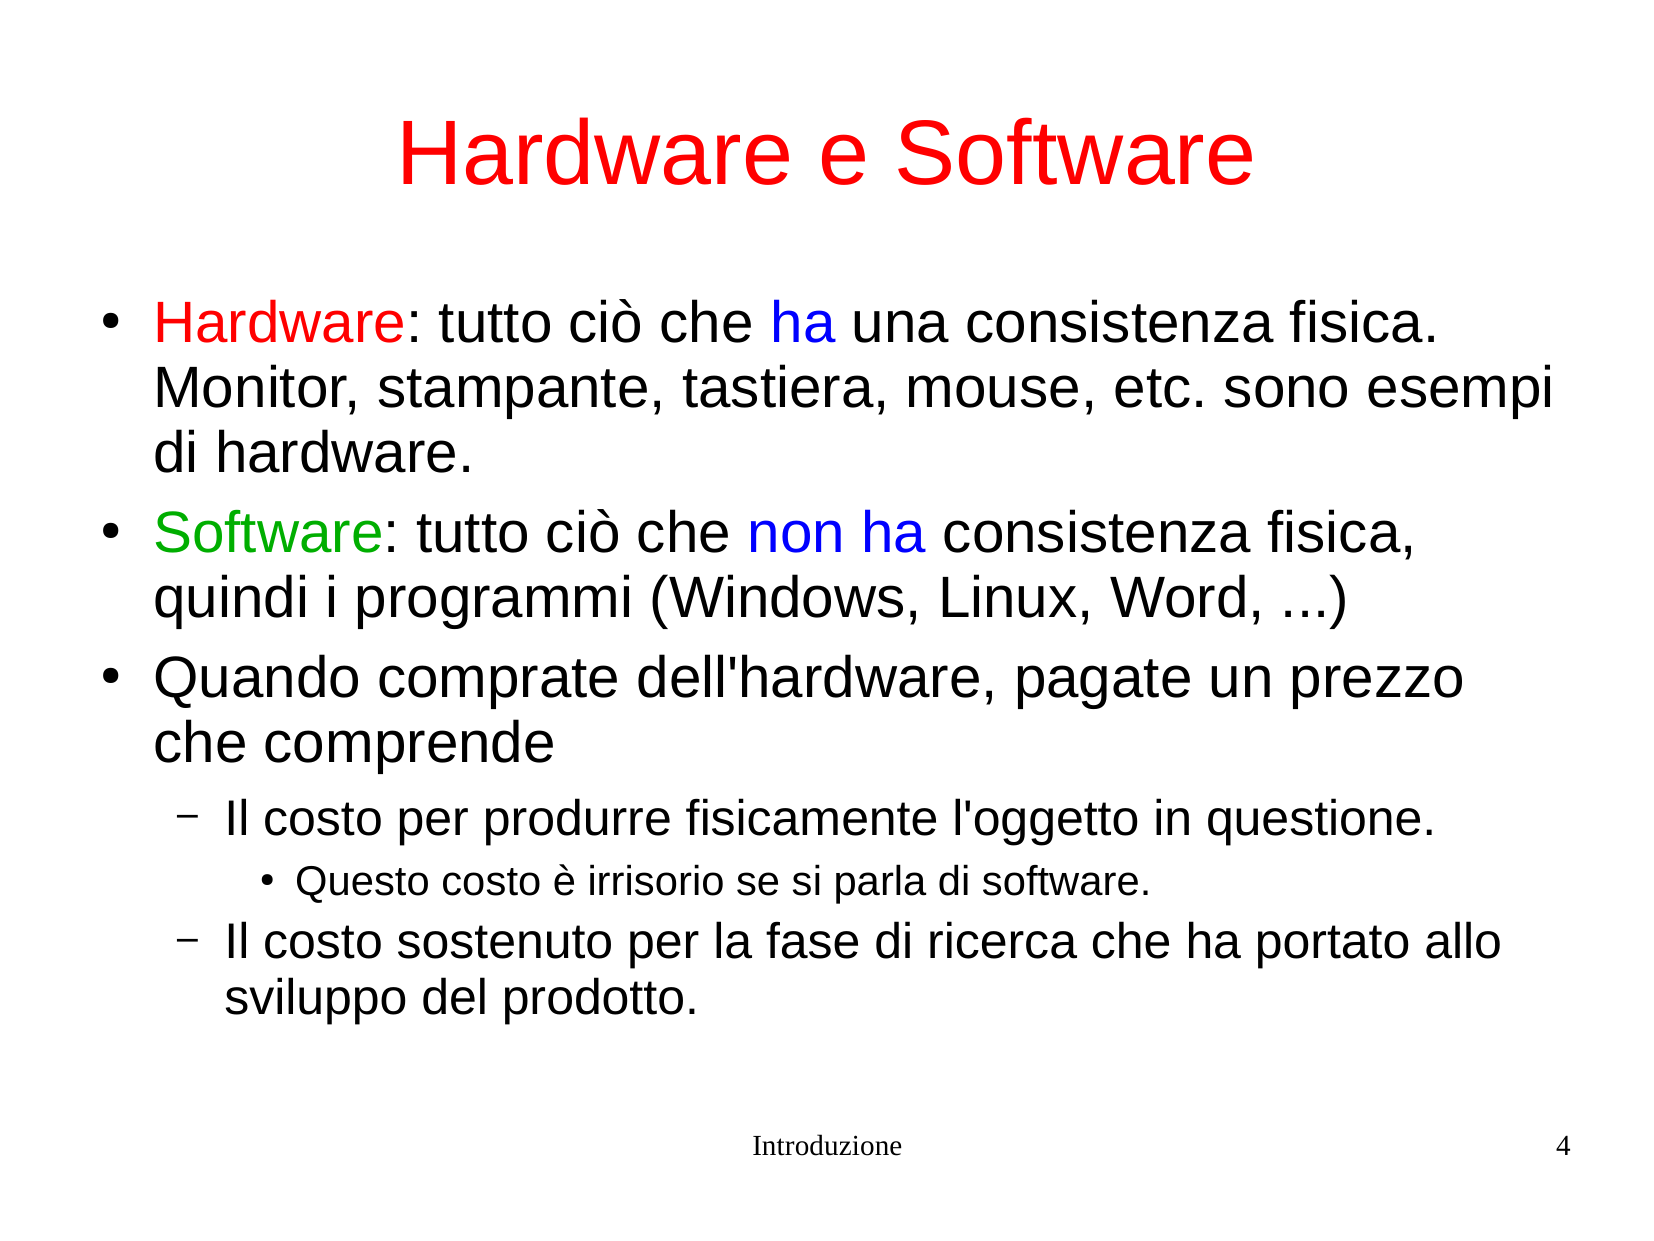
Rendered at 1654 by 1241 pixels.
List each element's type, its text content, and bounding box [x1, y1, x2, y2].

title Hardware e Software [82, 49, 1571, 257]
list Hardware: tutto ciò che ha una consistenza fisica. Monitor, stampante, tastiera, mouse, etc. sono esempi di hardware. Software: tutto ciò che non ha consistenza fisica, quindi i programmi (Windows, Linux, Word, ...) Quando comprate dell'hardware, pagate un prezzo che comprende Il costo per produrre fisicamente l'oggetto in questione. Questo costo è irrisorio se si parla di software. Il costo sostenuto per la fase di ricerca che ha portato allo sviluppo del prodotto. [82, 290, 1571, 1109]
